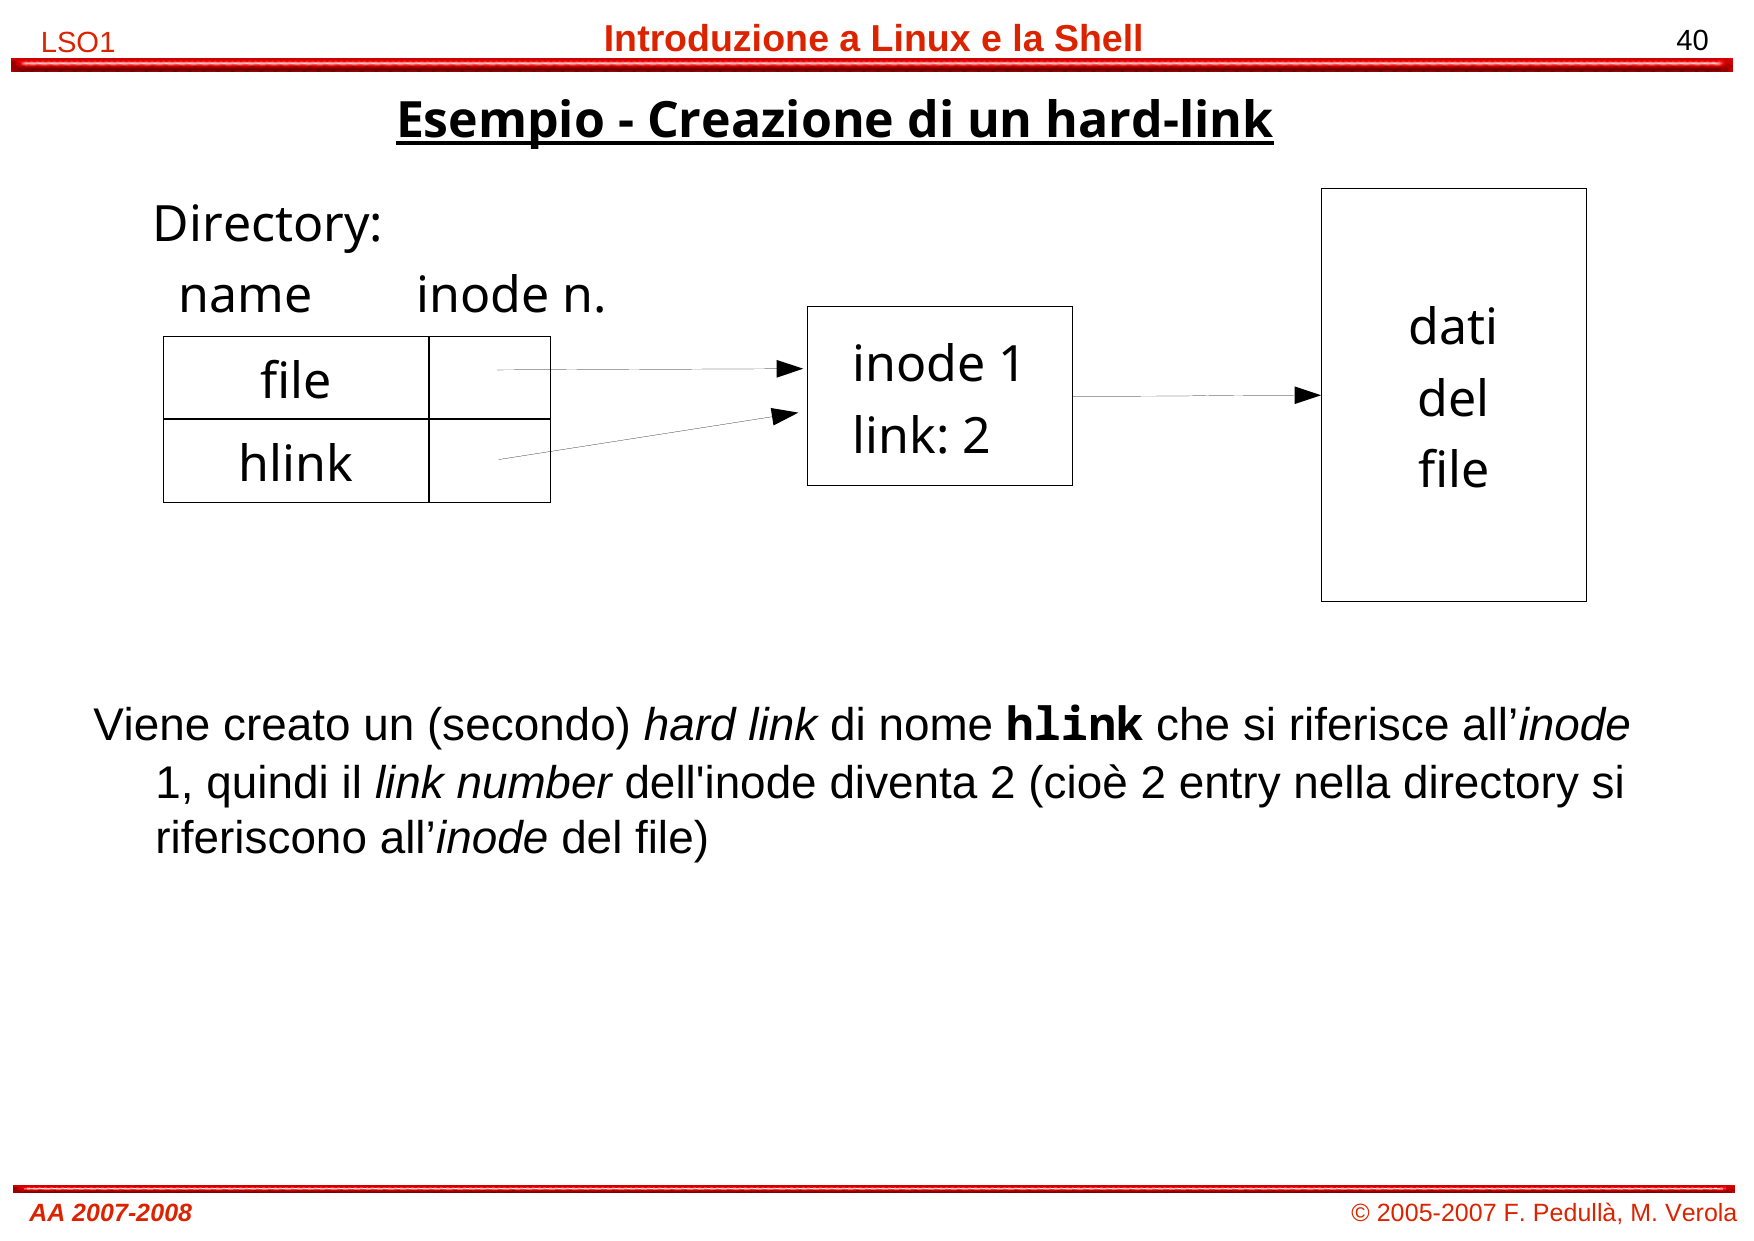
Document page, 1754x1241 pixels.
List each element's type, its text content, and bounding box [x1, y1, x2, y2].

text_box file [163, 340, 429, 418]
text_box Directory: name inode n. [152, 184, 668, 340]
text_box hlink [163, 418, 429, 503]
picture [13, 1185, 1735, 1193]
text_box dati del file [1321, 188, 1587, 602]
picture [11, 58, 1733, 72]
list Viene creato un (secondo) hard link di nome hlink che si riferisce all’inode 1, quindi il link number dell'inode diventa 2 (cioè 2 entry nella directory si riferiscono all’inode del file) [93, 691, 1647, 874]
title Esempio - Creazione di un hard-link [396, 77, 1357, 163]
text_box inode 1 link: 2 [807, 306, 1073, 486]
